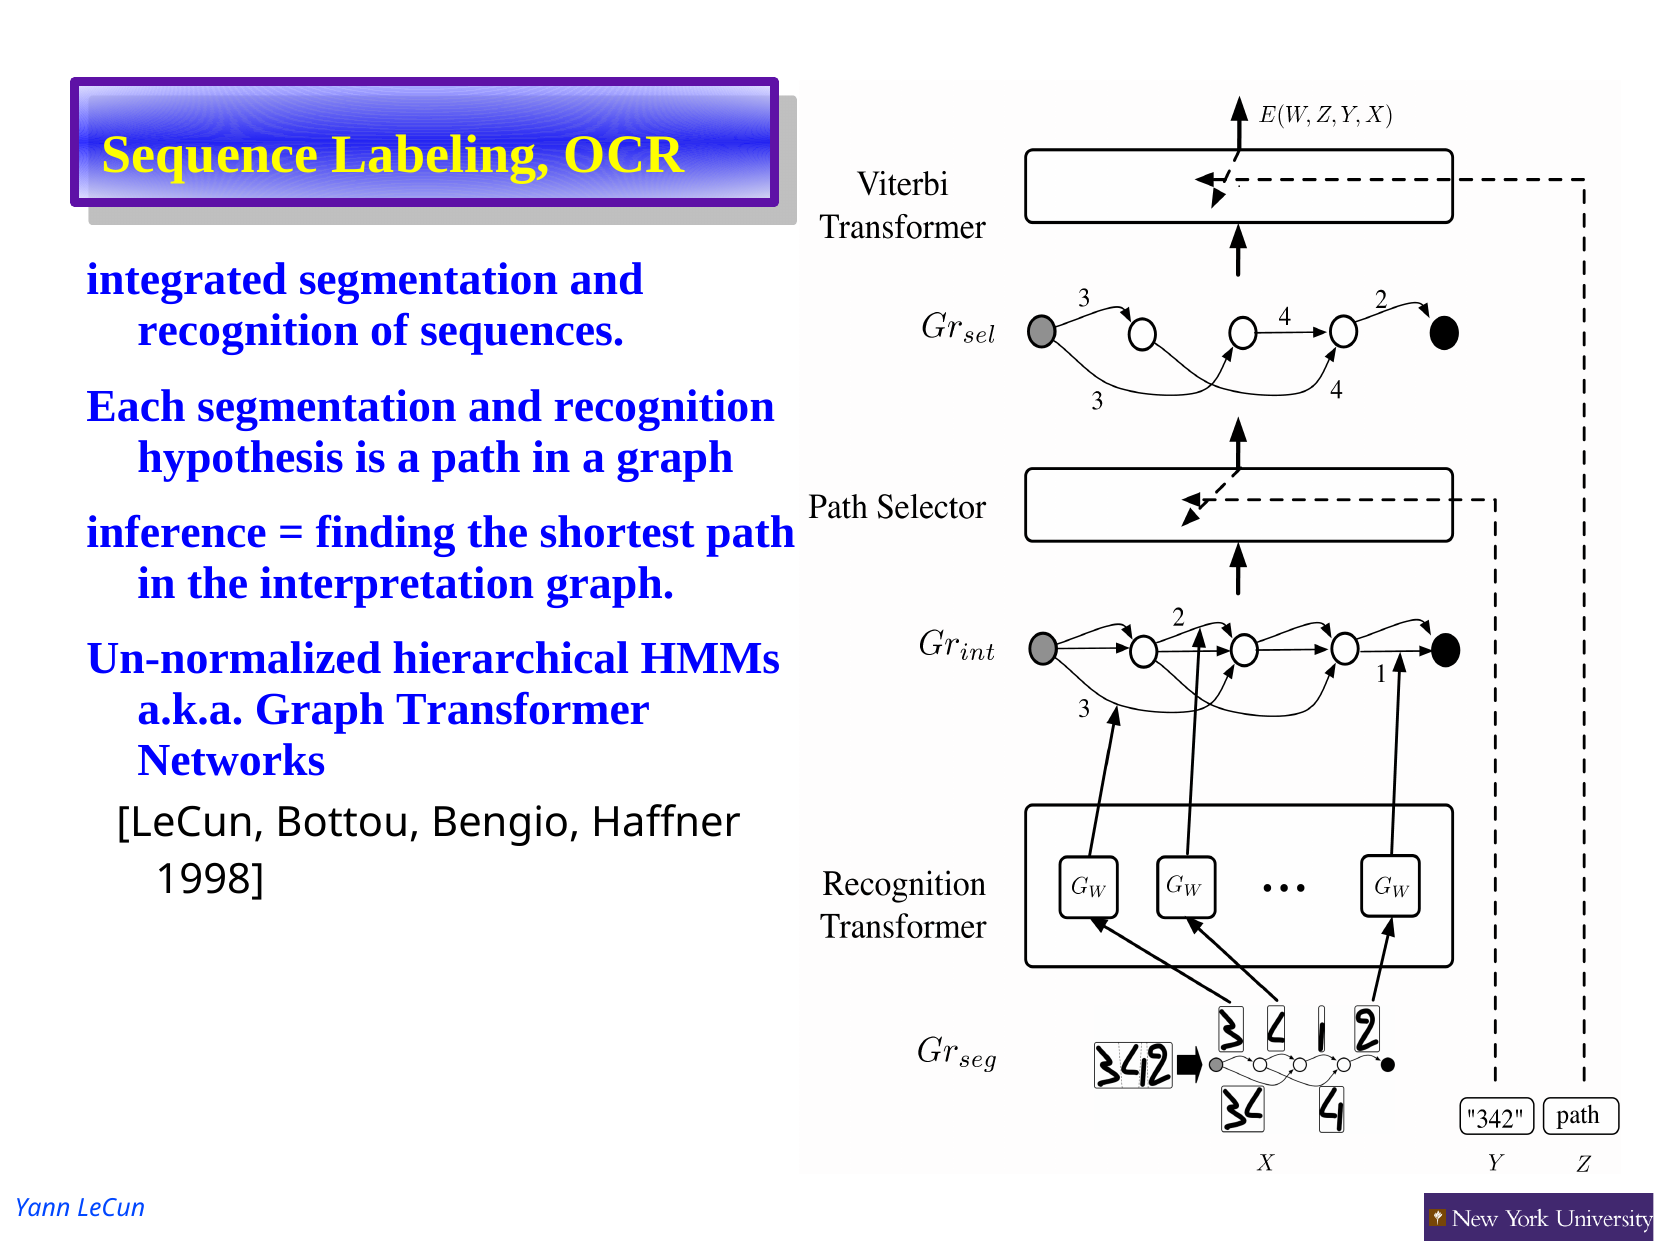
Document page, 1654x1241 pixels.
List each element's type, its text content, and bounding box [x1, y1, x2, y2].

title Sequence Labeling, OCR [74, 81, 775, 203]
list integrated segmentation and recognition of sequences. Each segmentation and recognition hypothesis is a path in a graph inference = finding the shortest path in the interpretation graph. Un-normalized hierarchical HMMs a.k.a. Graph Transformer Networks [LeCun, Bottou, Bengio, Haffner 1998] [86, 254, 798, 1177]
picture [799, 80, 1621, 1174]
picture [1424, 1193, 1654, 1241]
